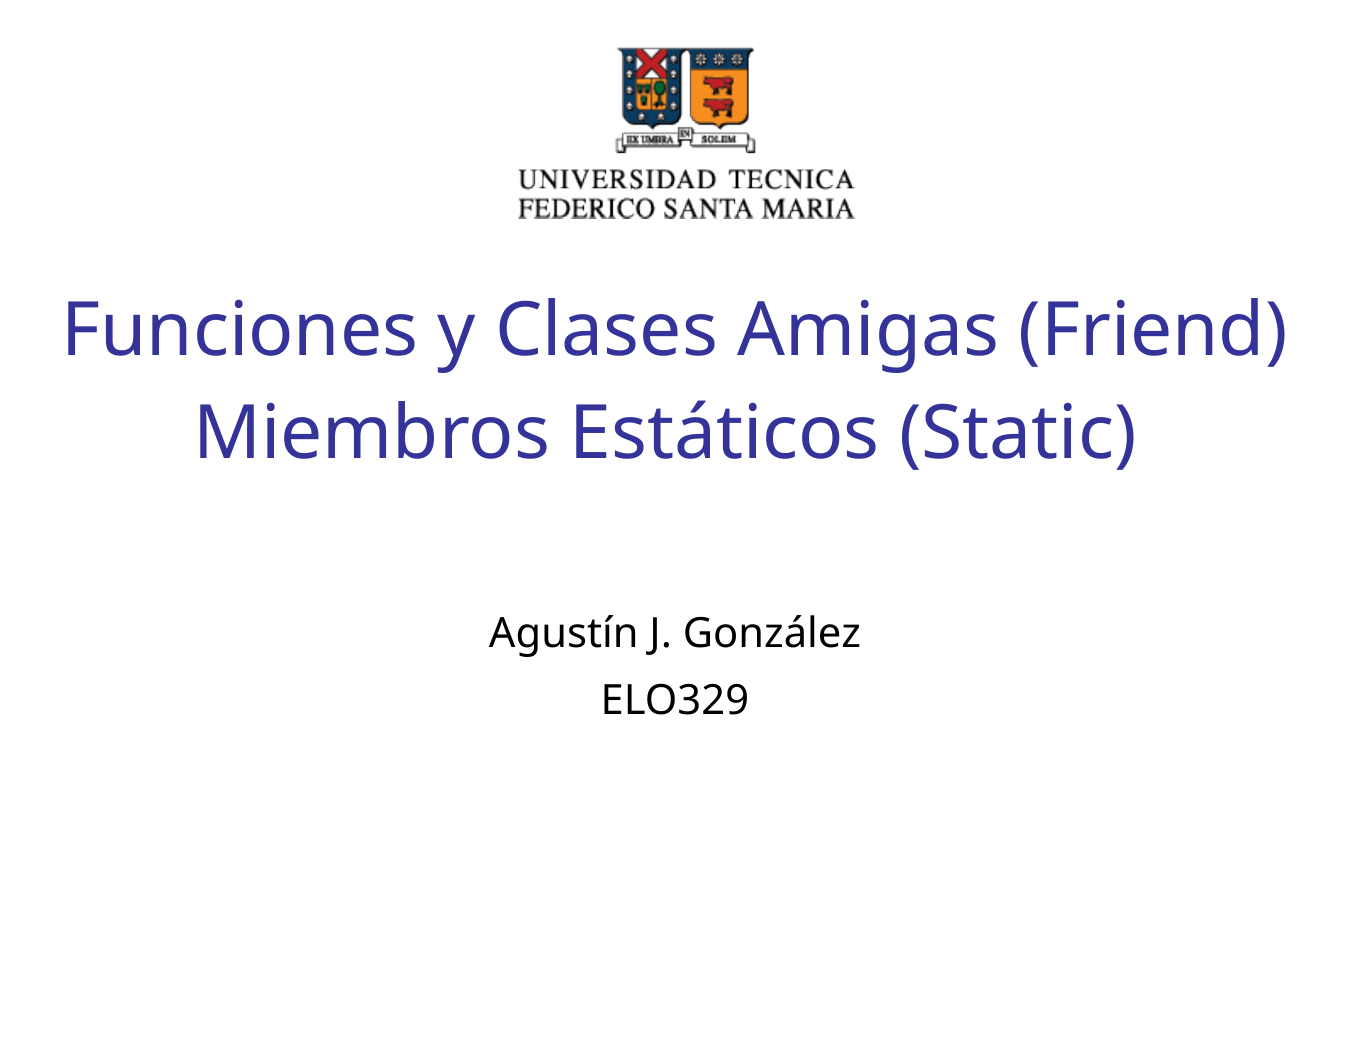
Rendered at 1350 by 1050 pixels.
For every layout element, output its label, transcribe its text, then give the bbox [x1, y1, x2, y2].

title Funciones y Clases Amigas (Friend)‏ Miembros Estáticos (Static) [37, 262, 1313, 488]
picture [517, 46, 856, 219]
subtitle Agustín J. González ELO329 [202, 595, 1148, 864]
